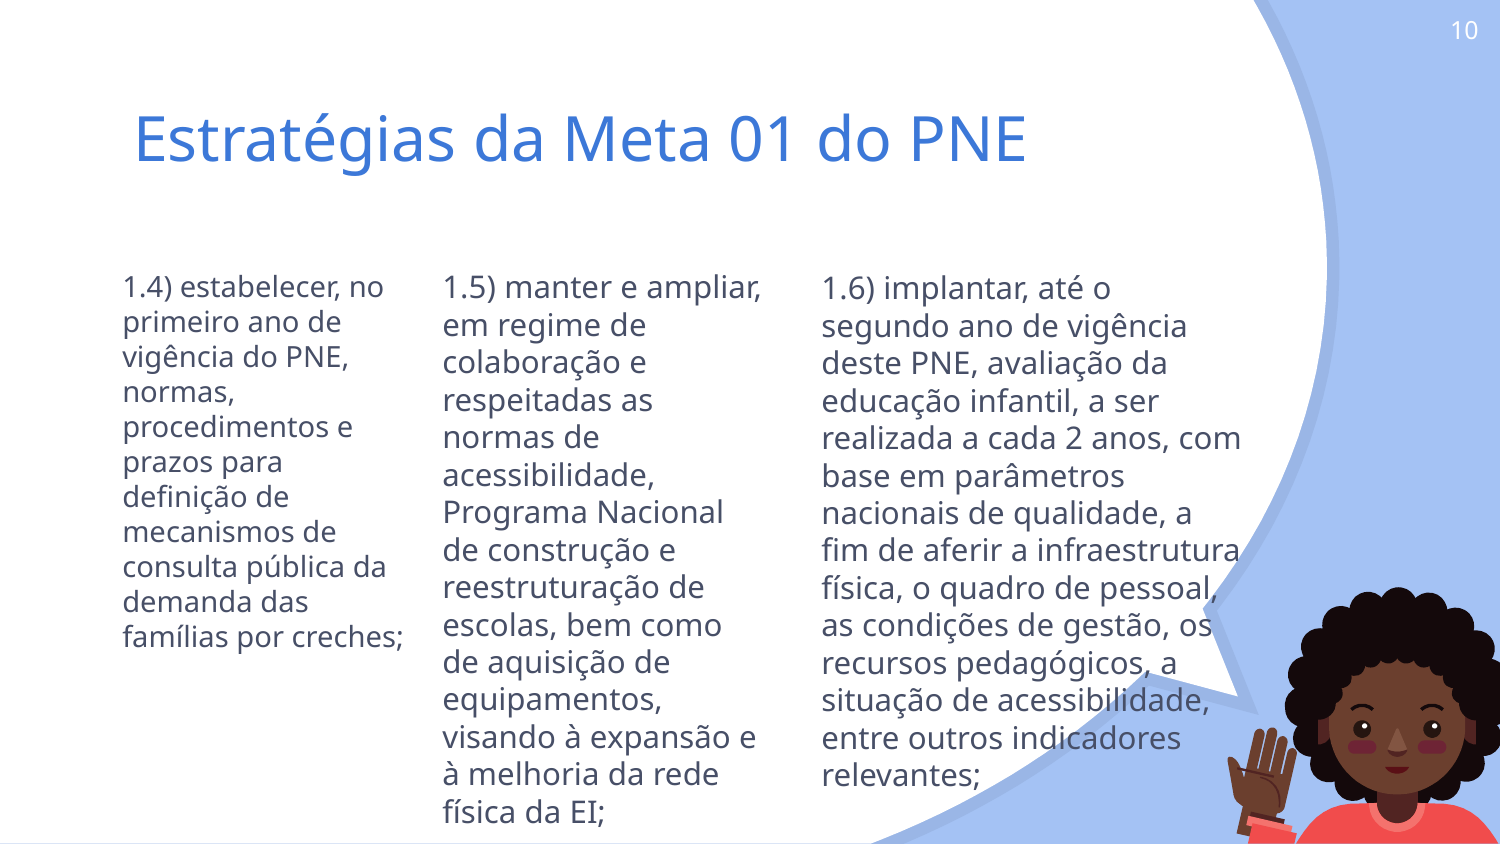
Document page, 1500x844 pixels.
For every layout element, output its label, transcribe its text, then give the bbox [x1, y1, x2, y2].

list 1.5) manter e ampliar, em regime de colaboração e respeitadas as normas de acessibilidade, Programa Nacional de construção e reestruturação de escolas, bem como de aquisição de equipamentos, visando à expansão e à melhoria da rede física da EI; [427, 252, 780, 721]
list 1.6) implantar, até o segundo ano de vigência deste PNE, avaliação da educação infantil, a ser realizada a cada 2 anos, com base em parâmetros nacionais de qualidade, a fim de aferir a infraestrutura física, o quadro de pessoal, as condições de gestão, os recursos pedagógicos, a situação de acessibilidade, entre outros indicadores relevantes; [806, 253, 1264, 722]
slide_number <número> [1403, 0, 1494, 65]
title Estratégias da Meta 01 do PNE [118, 66, 1240, 189]
list 1.4) estabelecer, no primeiro ano de vigência do PNE, normas, procedimentos e prazos para definição de mecanismos de consulta pública da demanda das famílias por creches; [107, 253, 423, 722]
text_box [1227, 587, 1500, 844]
